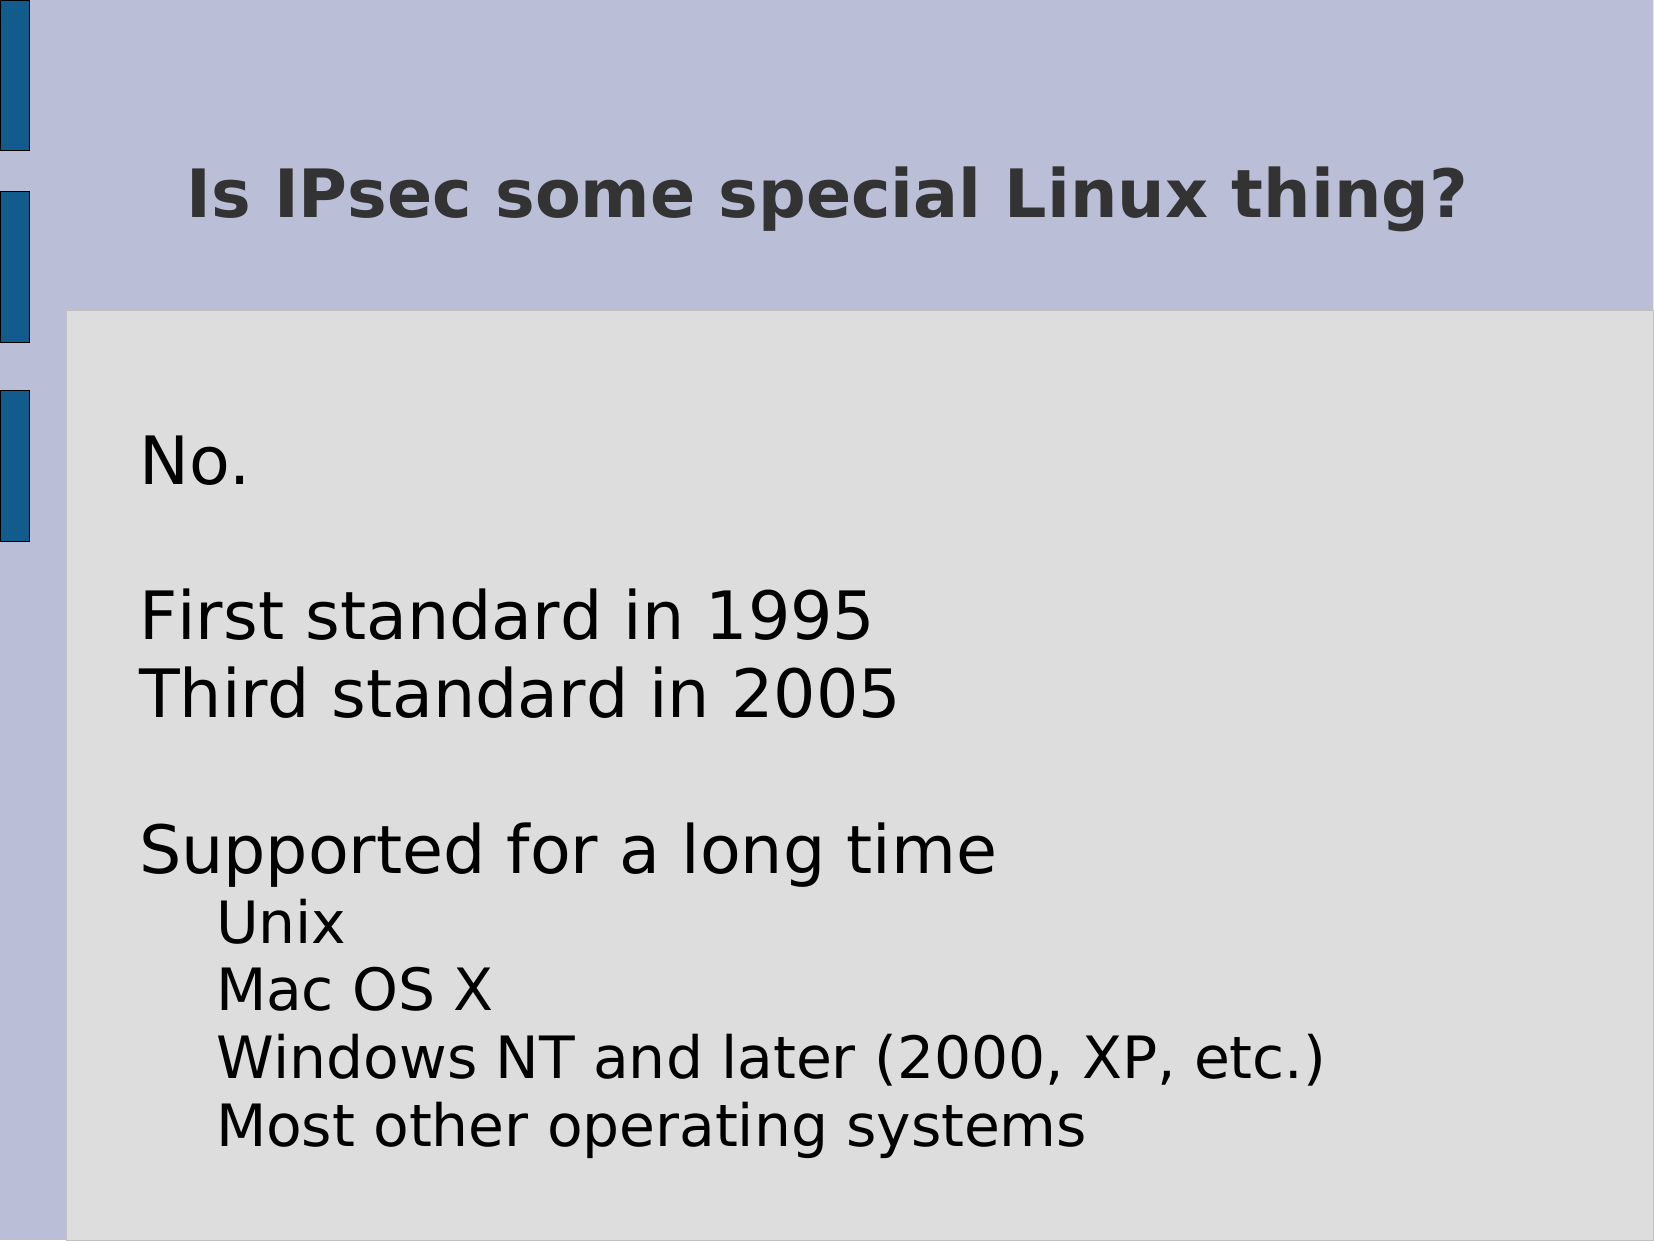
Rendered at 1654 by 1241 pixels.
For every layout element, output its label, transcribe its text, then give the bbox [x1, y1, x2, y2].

list No. First standard in 1995 Third standard in 2005 Supported for a long time Unix Mac OS X Windows NT and later (2000, XP, etc.) Most other operating systems [121, 344, 1534, 1161]
title Is IPsec some special Linux thing? [121, 91, 1534, 299]
